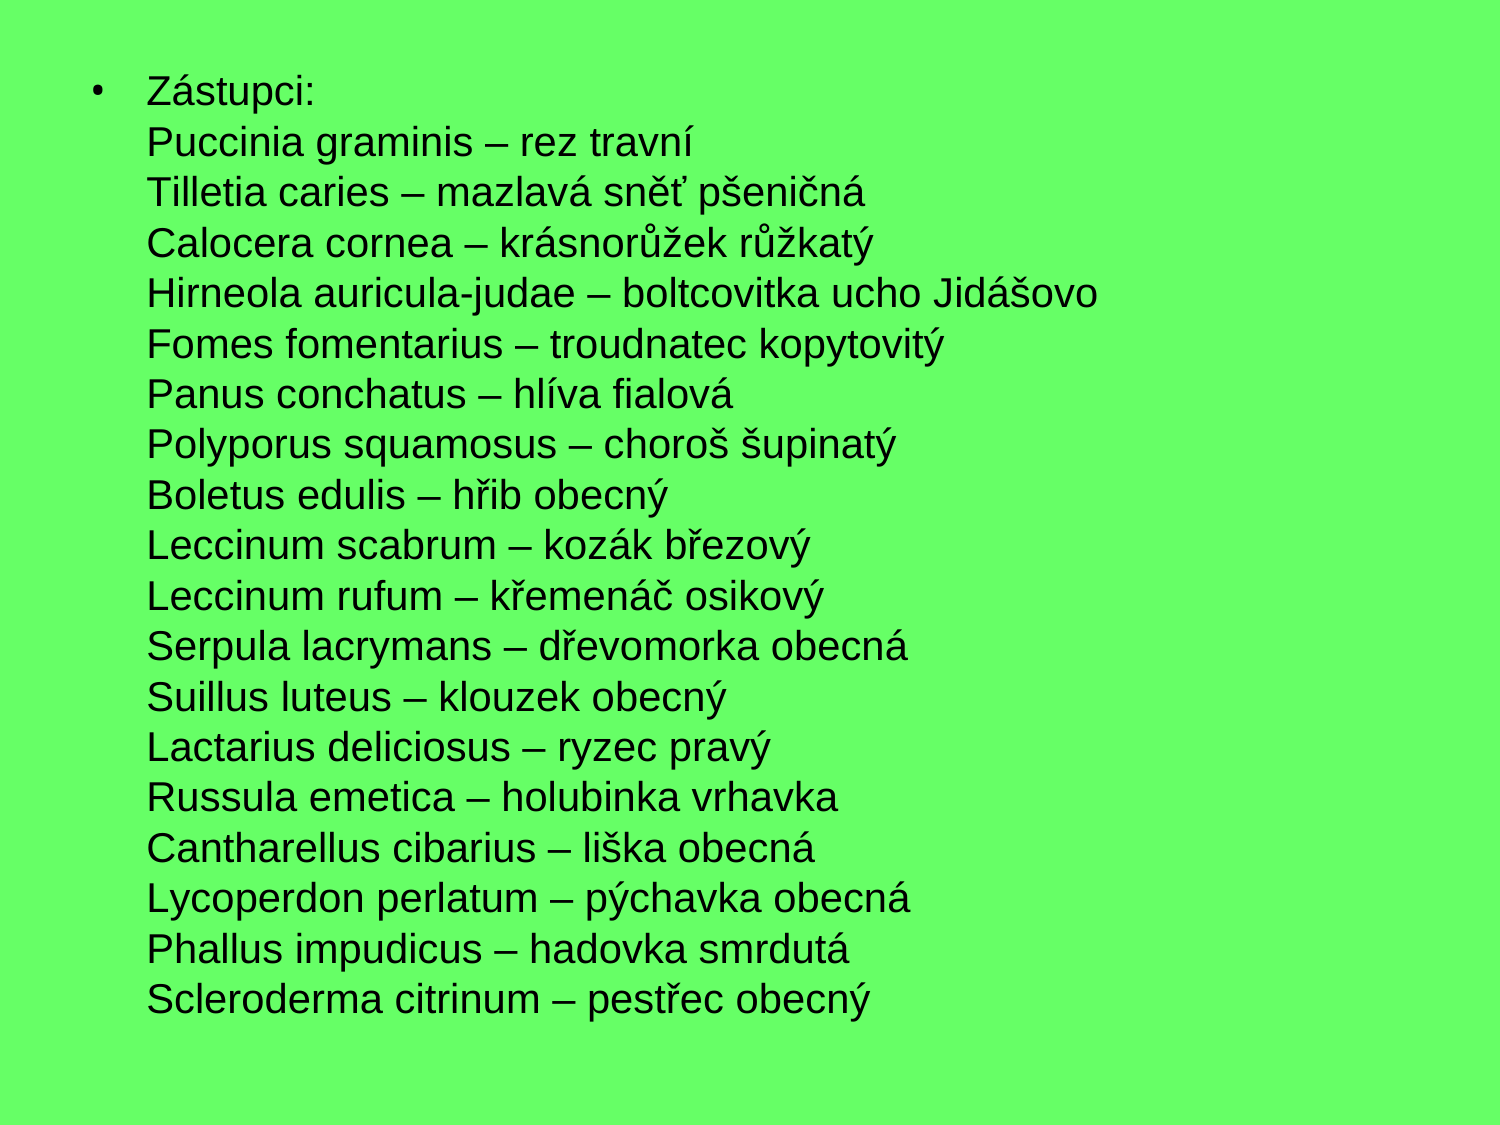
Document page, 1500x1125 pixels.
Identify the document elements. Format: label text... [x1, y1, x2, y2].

list Zástupci: Puccinia graminis – rez travní Tilletia caries – mazlavá sněť pšeničná Calocera cornea – krásnorůžek růžkatý Hirneola auricula-judae – boltcovitka ucho Jidášovo Fomes fomentarius – troudnatec kopytovitý Panus conchatus – hlíva fialová Polyporus squamosus – choroš šupinatý Boletus edulis – hřib obecný Leccinum scabrum – kozák březový Leccinum rufum – křemenáč osikový Serpula lacrymans – dřevomorka obecná Suillus luteus – klouzek obecný Lactarius deliciosus – ryzec pravý Russula emetica – holubinka vrhavka Cantharellus cibarius – liška obecná Lycoperdon perlatum – pýchavka obecná Phallus impudicus – hadovka smrdutá Scleroderma citrinum – pestřec obecný [75, 66, 1426, 1071]
